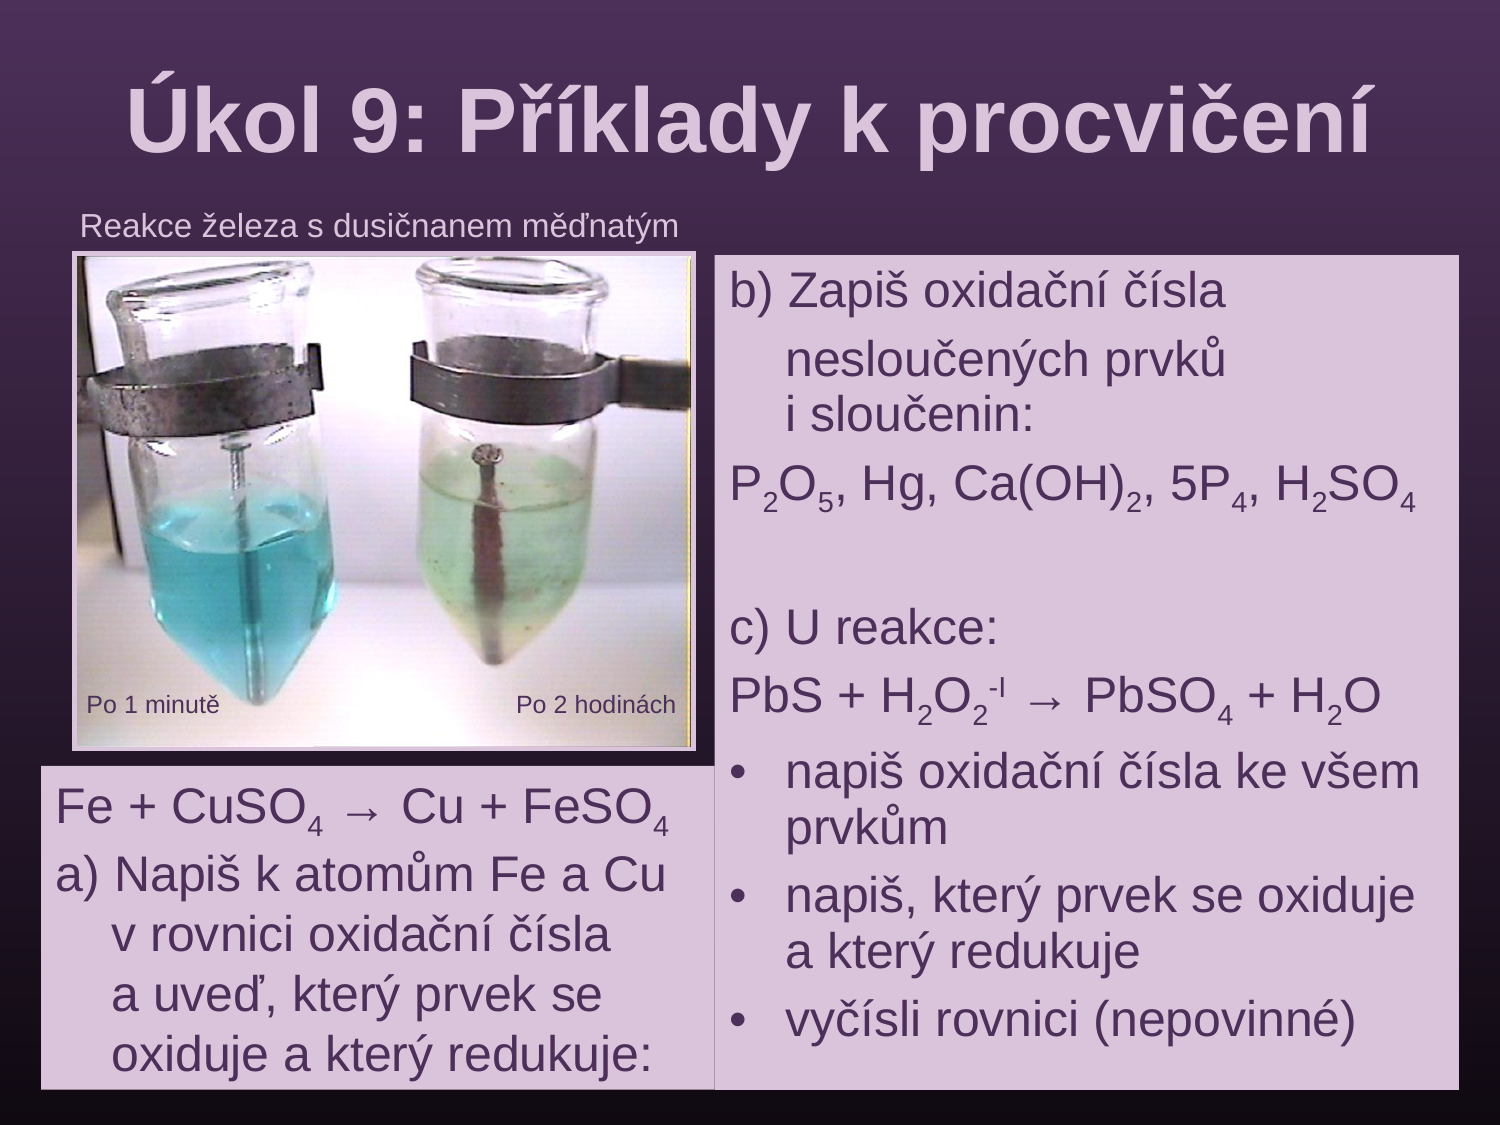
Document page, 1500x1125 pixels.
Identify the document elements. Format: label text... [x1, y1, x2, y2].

title Úkol 9: Příklady k procvičení [75, 45, 1426, 197]
text_box Fe + CuSO4 → Cu + FeSO4 a) Napiš k atomům Fe a Cu v rovnici oxidační čísla a uveď, který prvek se oxiduje a který redukuje: [41, 765, 715, 1090]
list b) Zapiš oxidační čísla nesloučených prvků i sloučenin: P2O5, Hg, Ca(OH)2, 5P4, H2SO4 c) U reakce: PbS + H2O2-I → PbSO4 + H2O napiš oxidační čísla ke všem prvkům napiš, který prvek se oxiduje a který redukuje vyčísli rovnici (nepovinné) [714, 255, 1459, 1090]
text_box Po 1 minutě [64, 680, 236, 727]
text_box Reakce železa s dusičnanem měďnatým [64, 196, 703, 252]
text_box [76, 255, 691, 747]
text_box Po 2 hodinách [501, 680, 692, 727]
